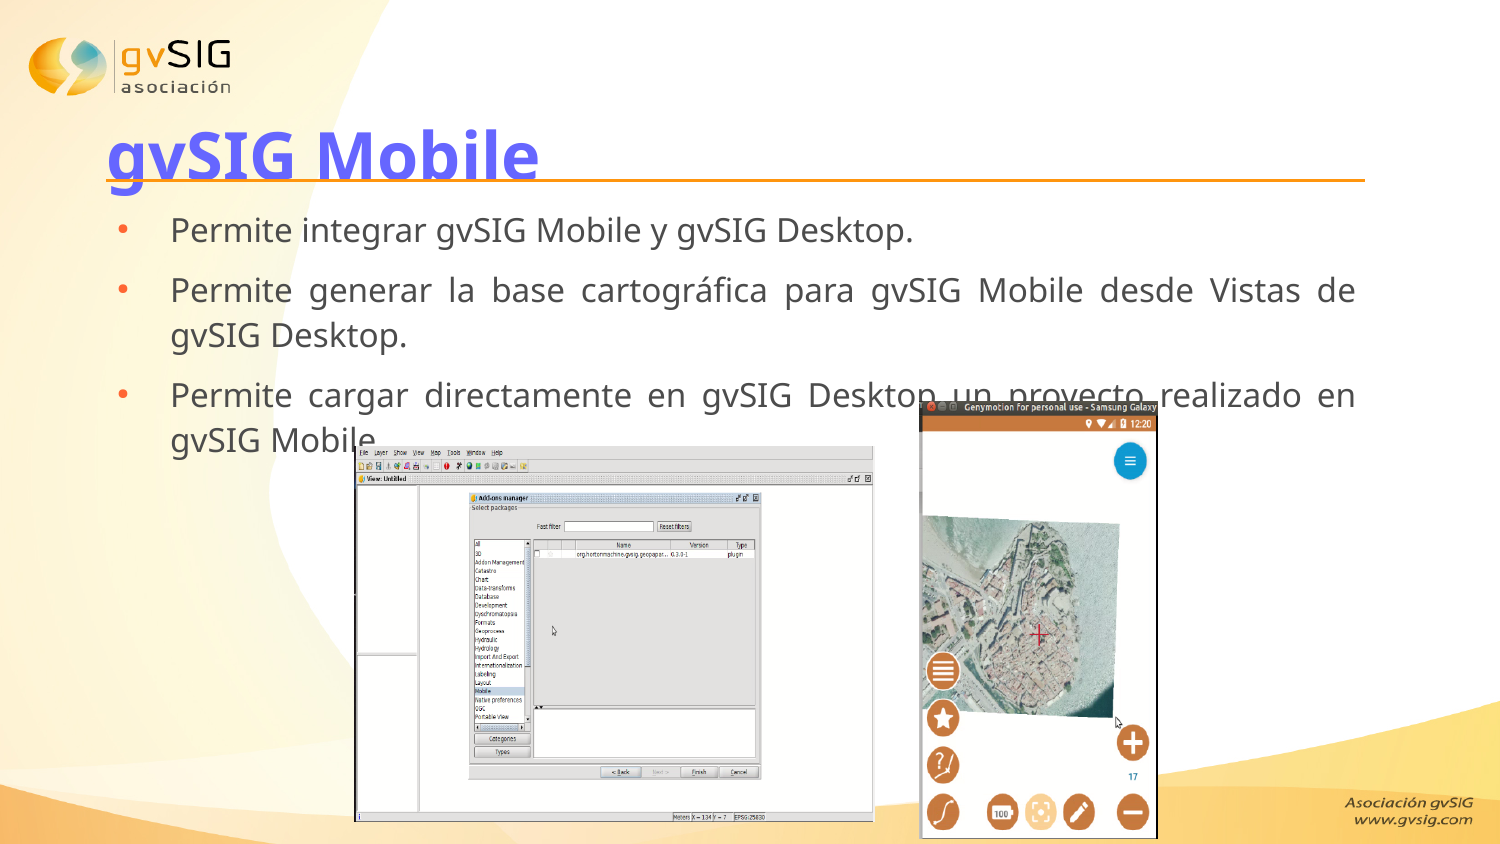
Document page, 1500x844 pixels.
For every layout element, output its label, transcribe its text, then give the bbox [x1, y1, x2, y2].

title gvSIG Mobile [106, 115, 1457, 193]
picture [0, 0, 1500, 844]
list Permite integrar gvSIG Mobile y gvSIG Desktop. Permite generar la base cartográfica para gvSIG Mobile desde Vistas de gvSIG Desktop. Permite cargar directamente en gvSIG Desktop un proyecto realizado en gvSIG Mobile. [99, 129, 1359, 770]
